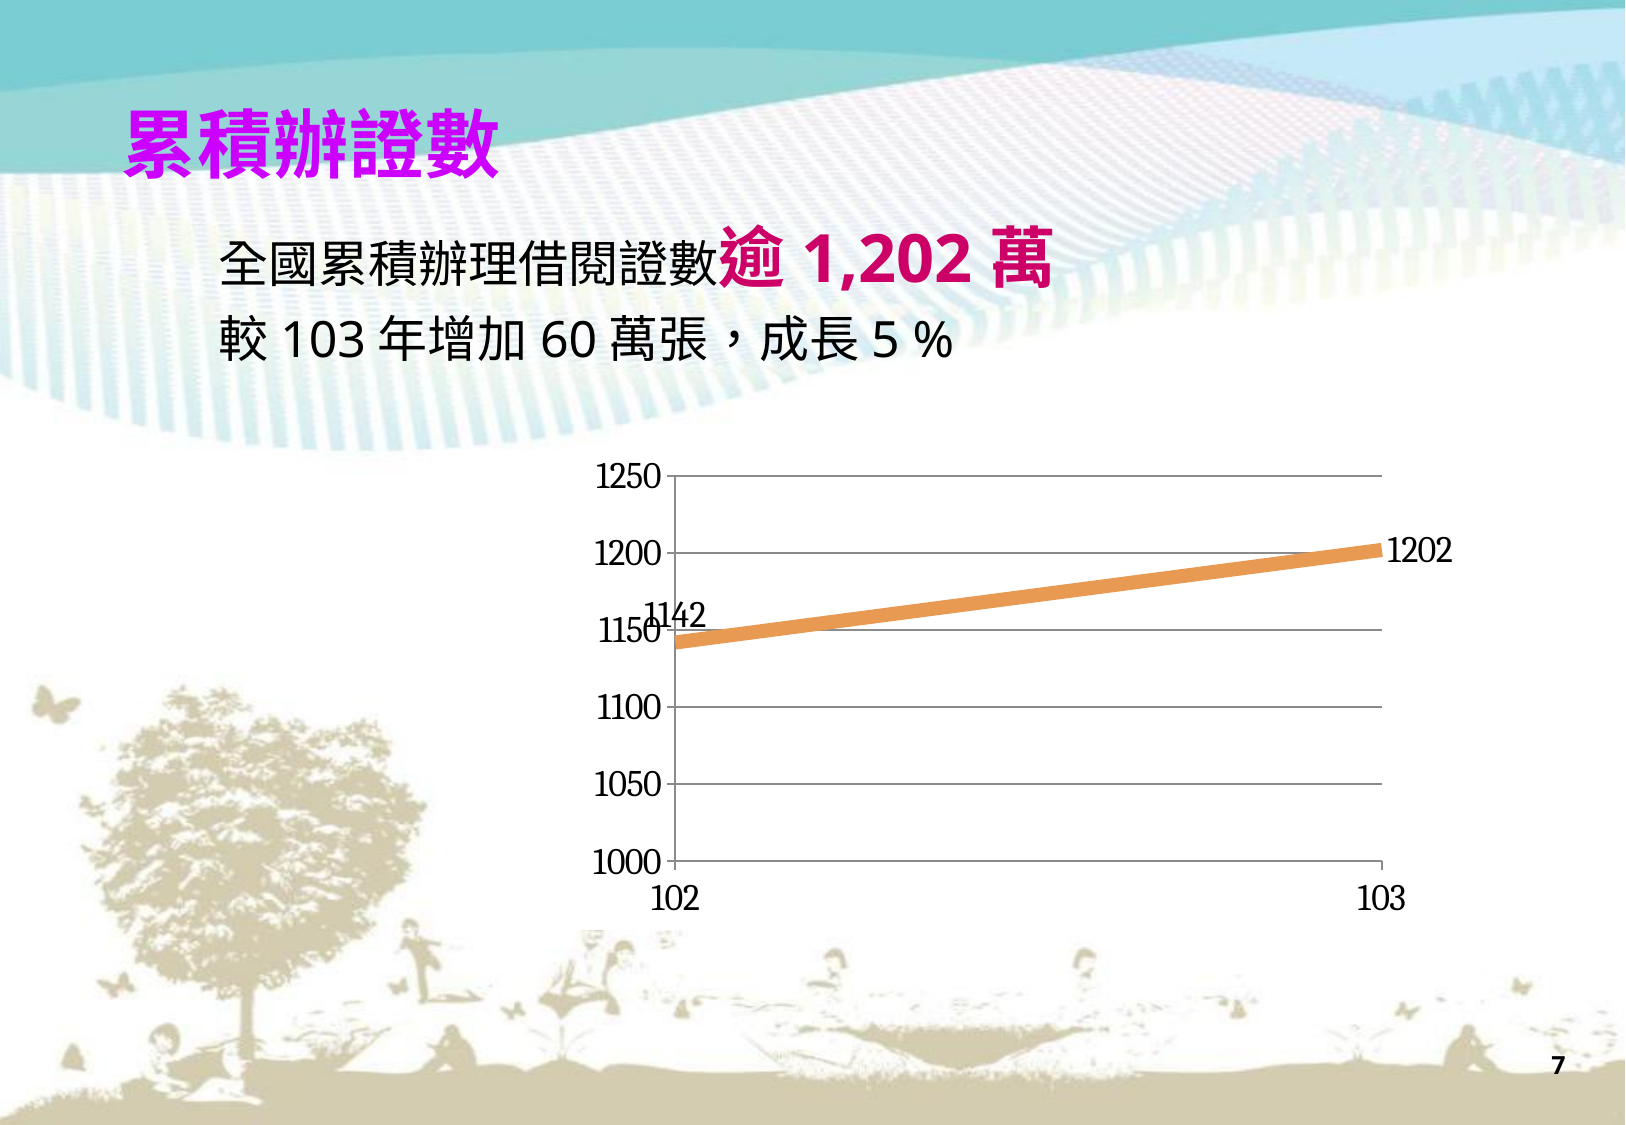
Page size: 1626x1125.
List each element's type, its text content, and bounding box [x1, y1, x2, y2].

chart [576, 444, 1453, 930]
text_box 全國累積辦理借閱證數逾1,202萬 較103年增加60萬張，成長5 % [203, 208, 1071, 376]
text_box 累積辦證數 [106, 90, 516, 196]
picture [0, 0, 1625, 1125]
